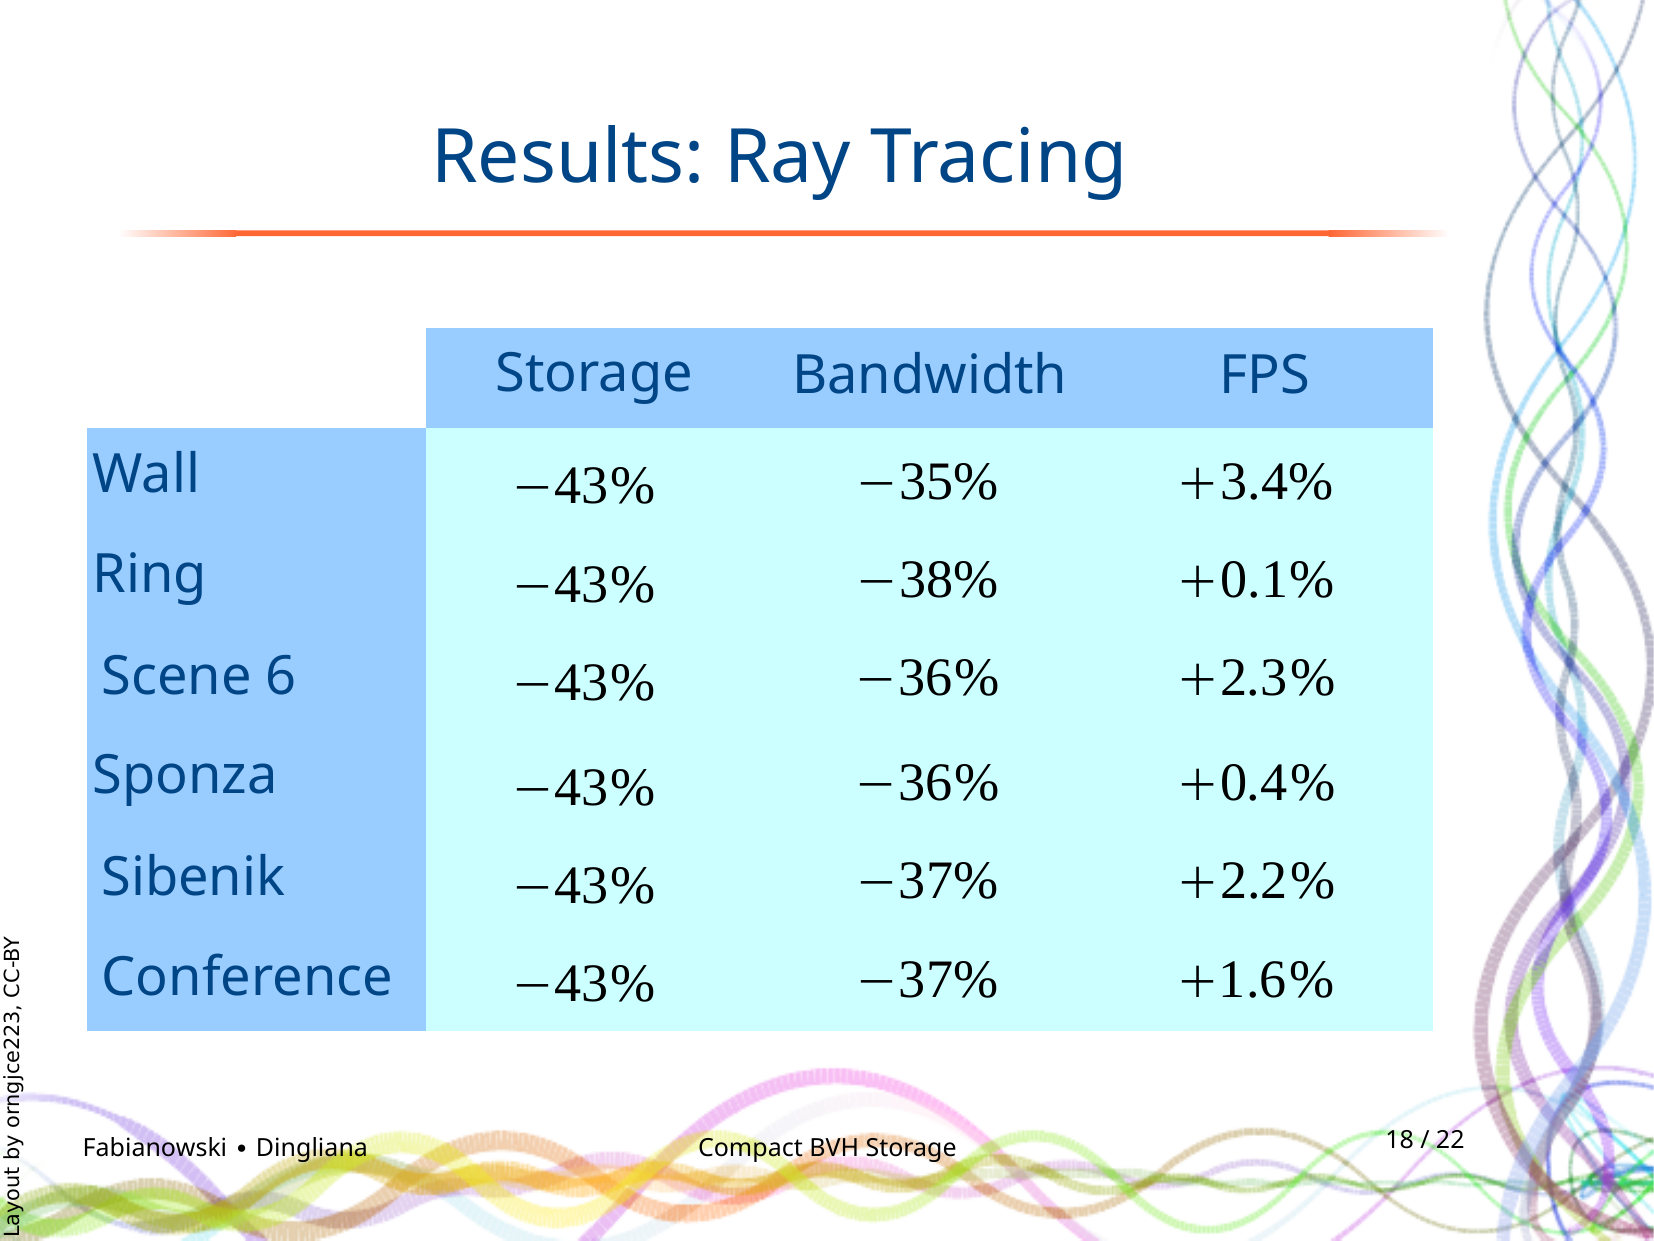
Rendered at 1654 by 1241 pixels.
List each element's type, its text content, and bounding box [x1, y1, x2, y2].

table_cell [1097, 629, 1433, 729]
table_header FPS [1097, 328, 1433, 428]
chart [855, 948, 1006, 1009]
chart [854, 752, 1006, 813]
chart [510, 953, 662, 1014]
table_cell [762, 930, 1097, 1031]
table_cell Sponza [87, 729, 426, 830]
table_cell Ring [87, 529, 426, 629]
table_cell [426, 830, 762, 930]
table_cell Conference [87, 930, 426, 1031]
table_cell [426, 629, 762, 729]
chart [854, 647, 1006, 708]
chart [1176, 451, 1341, 511]
chart [855, 450, 1006, 511]
chart [1176, 647, 1342, 708]
chart [1176, 752, 1342, 813]
chart [510, 855, 662, 915]
table_cell [762, 830, 1097, 930]
table_cell [1097, 930, 1433, 1031]
table_cell Sibenik [87, 830, 426, 930]
table_cell [426, 930, 762, 1031]
title Results: Ray Tracing [82, 56, 1477, 250]
chart [855, 549, 1006, 610]
chart [1176, 948, 1341, 1009]
chart [510, 651, 662, 712]
table_cell [762, 629, 1097, 729]
table_cell Scene 6 [87, 629, 426, 729]
table_cell [426, 529, 762, 629]
table_cell [1097, 830, 1433, 930]
table_header Bandwidth [762, 328, 1097, 428]
table_cell [1097, 428, 1433, 529]
chart [1176, 850, 1342, 911]
chart [855, 850, 1006, 911]
table_cell [1097, 729, 1433, 830]
table_cell [426, 428, 762, 529]
chart [1176, 549, 1341, 610]
chart [510, 455, 662, 516]
table_cell [1097, 529, 1433, 629]
chart [510, 756, 662, 817]
table_cell [762, 729, 1097, 830]
table_cell [426, 729, 762, 830]
table_header Storage [426, 328, 762, 428]
table_cell Wall [87, 428, 426, 529]
text_box 18 / 22 [1346, 1122, 1477, 1153]
table_cell [762, 428, 1097, 529]
table_header [87, 328, 426, 428]
chart [510, 553, 662, 614]
picture [0, 0, 1654, 1241]
table_cell [762, 529, 1097, 629]
